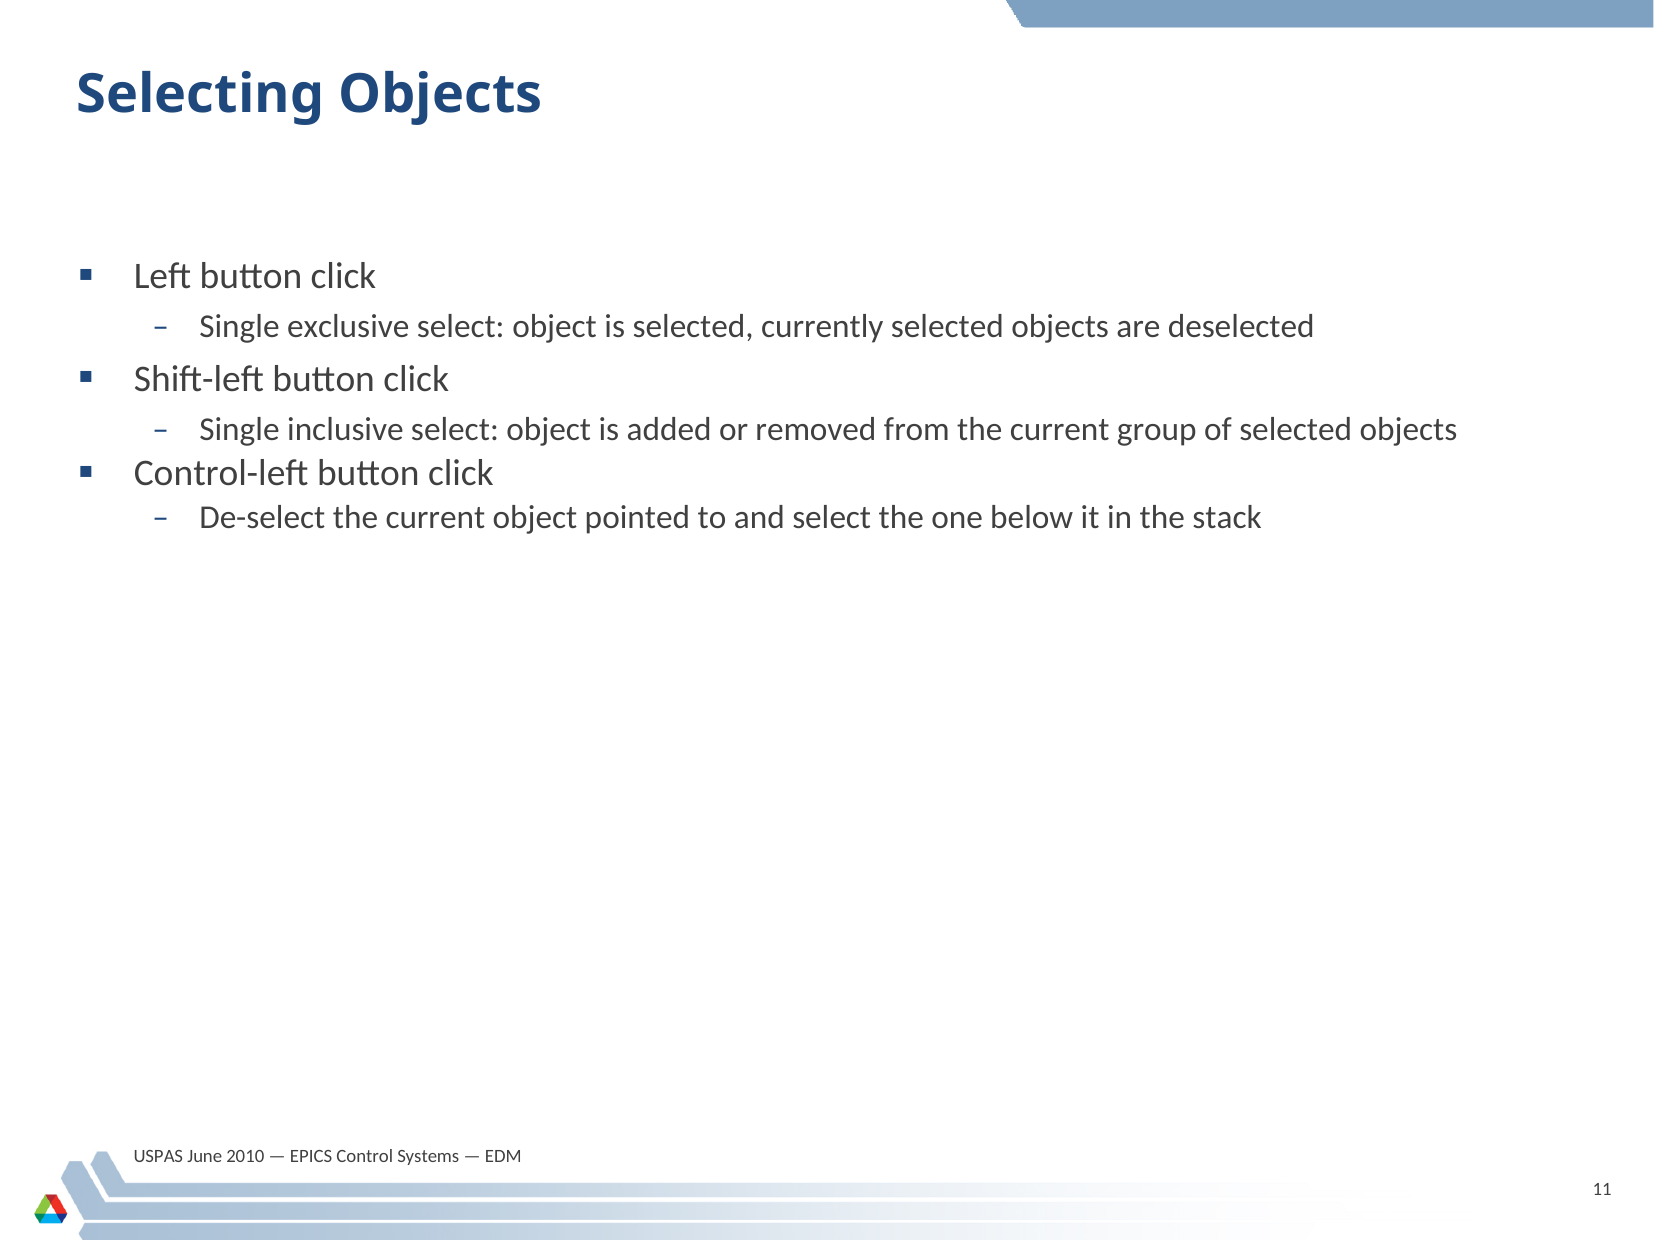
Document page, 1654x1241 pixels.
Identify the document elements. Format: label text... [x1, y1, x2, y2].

title Selecting Objects [61, 39, 1500, 143]
list Left button click Single exclusive select: object is selected, currently selected objects are deselected Shift-left button click Single inclusive select: object is added or removed from the current group of selected objects Control-left button click De-select the current object pointed to and select the one below it in the stack [62, 253, 1498, 830]
picture [0, 0, 1654, 29]
picture [0, 1143, 1654, 1240]
